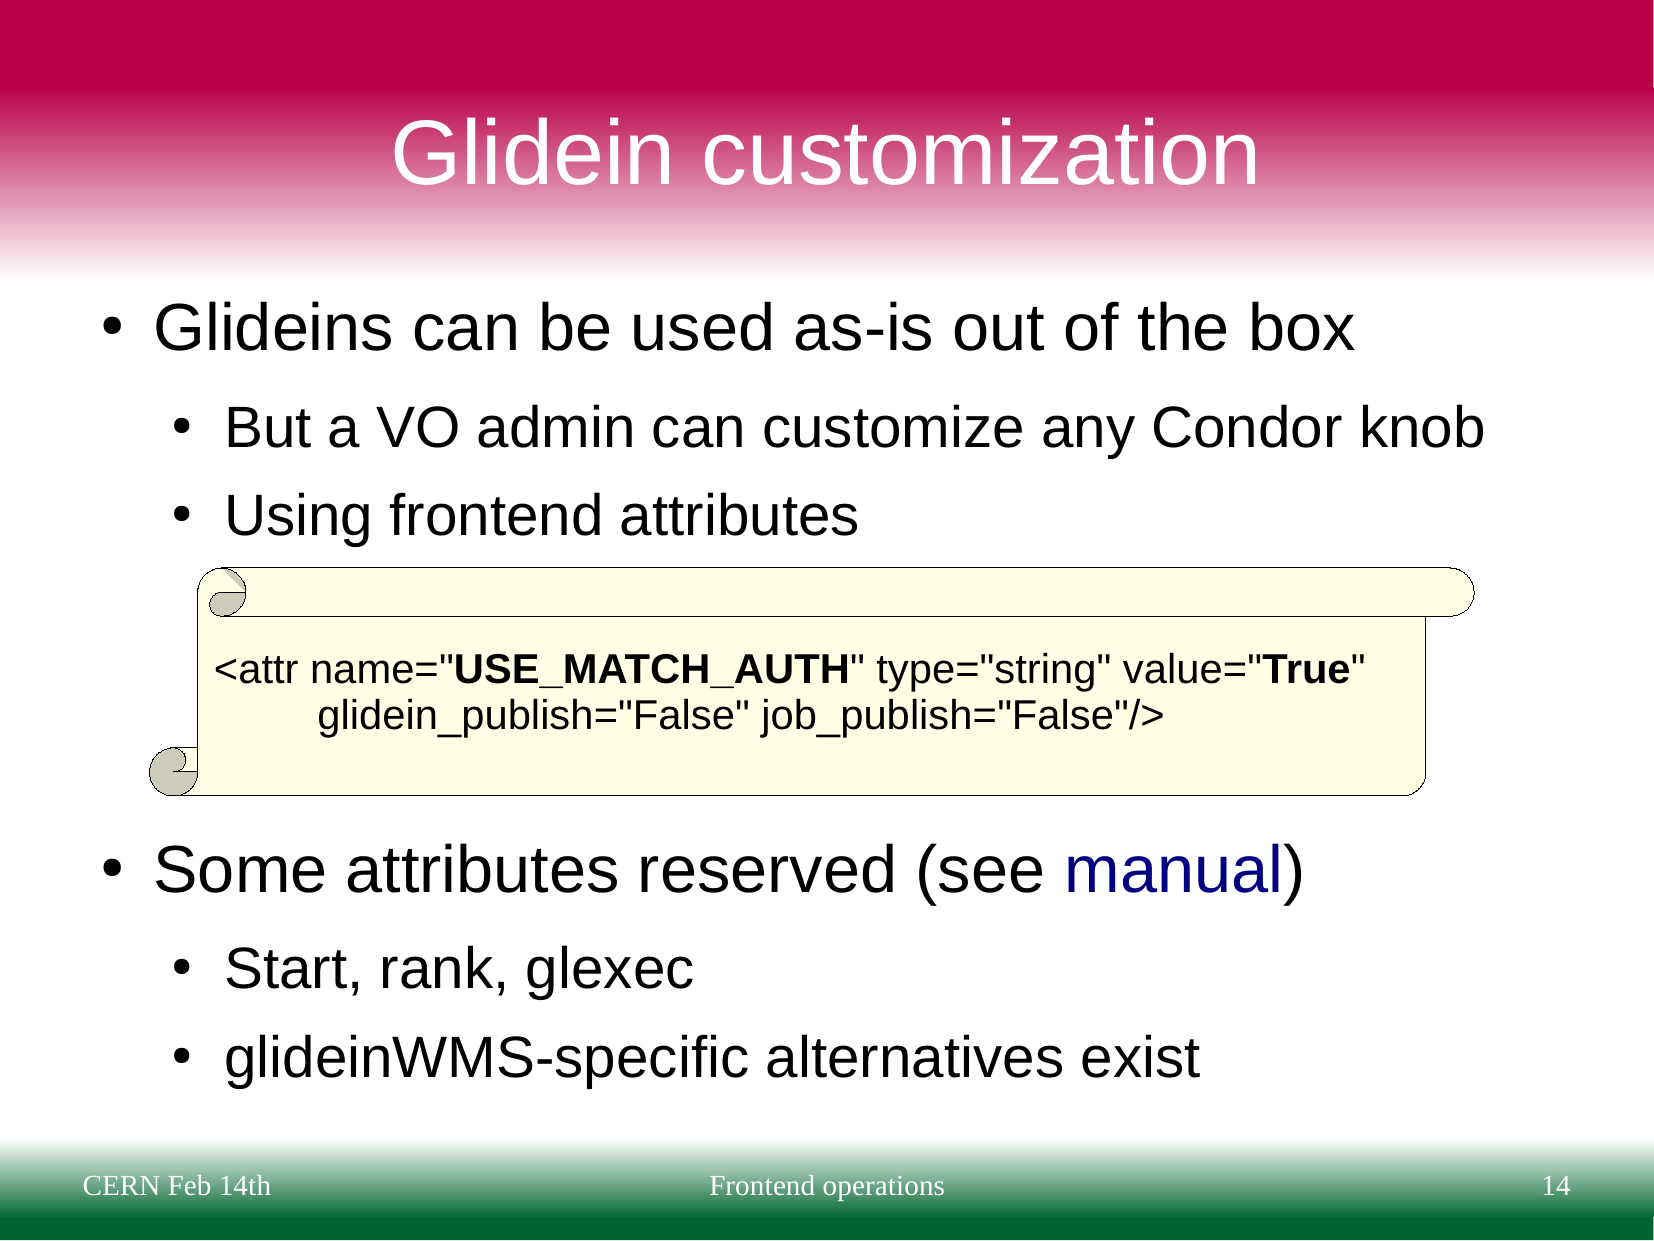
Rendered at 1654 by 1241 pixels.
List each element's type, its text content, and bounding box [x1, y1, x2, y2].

title Glidein customization [82, 56, 1571, 250]
text_box <attr name="USE_MATCH_AUTH" type="string" value="True" glidein_publish="False" job_publish="False"/> [199, 638, 1487, 822]
list Glideins can be used as-is out of the box But a VO admin can customize any Condor knob Using frontend attributes Some attributes reserved (see manual) Start, rank, glexec glideinWMS-specific alternatives exist [82, 290, 1571, 1109]
text_box [149, 567, 1475, 796]
